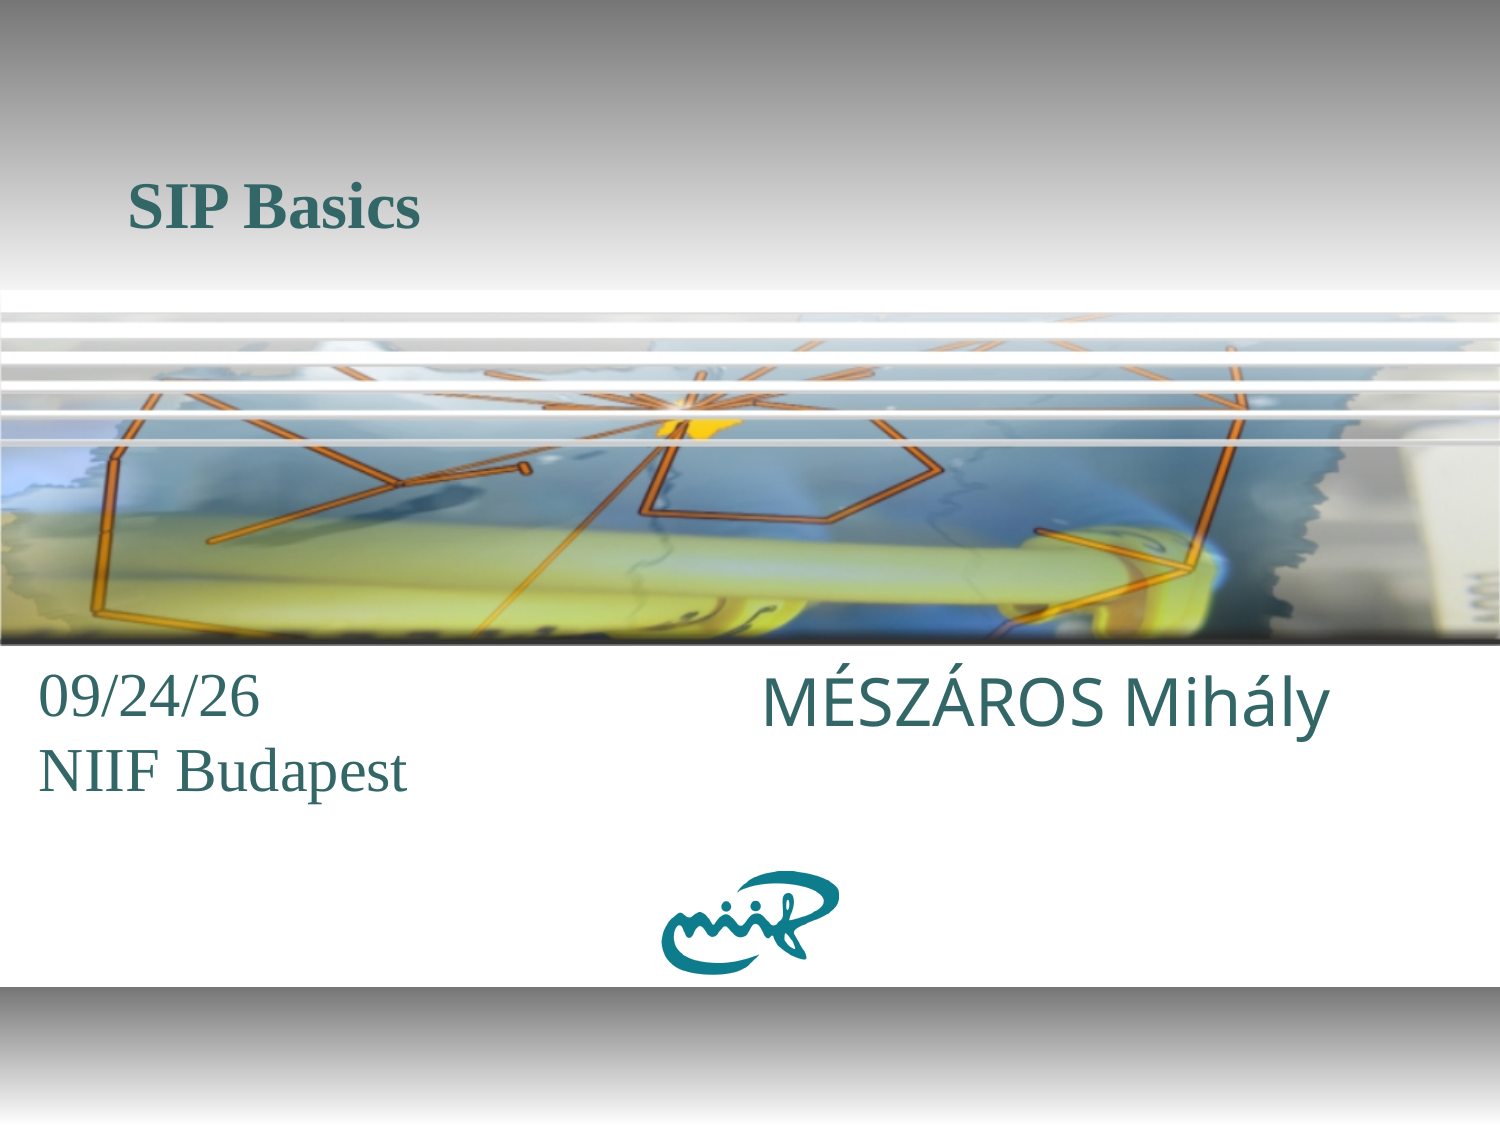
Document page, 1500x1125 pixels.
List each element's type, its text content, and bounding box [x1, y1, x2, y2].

picture [661, 894, 839, 975]
subtitle MÉSZÁROS Mihály [614, 651, 1478, 894]
picture [0, 290, 1500, 646]
title SIP Basics [112, 101, 1388, 303]
text_box 02/25/10 [24, 656, 479, 736]
text_box NIIF Budapest [24, 729, 922, 824]
